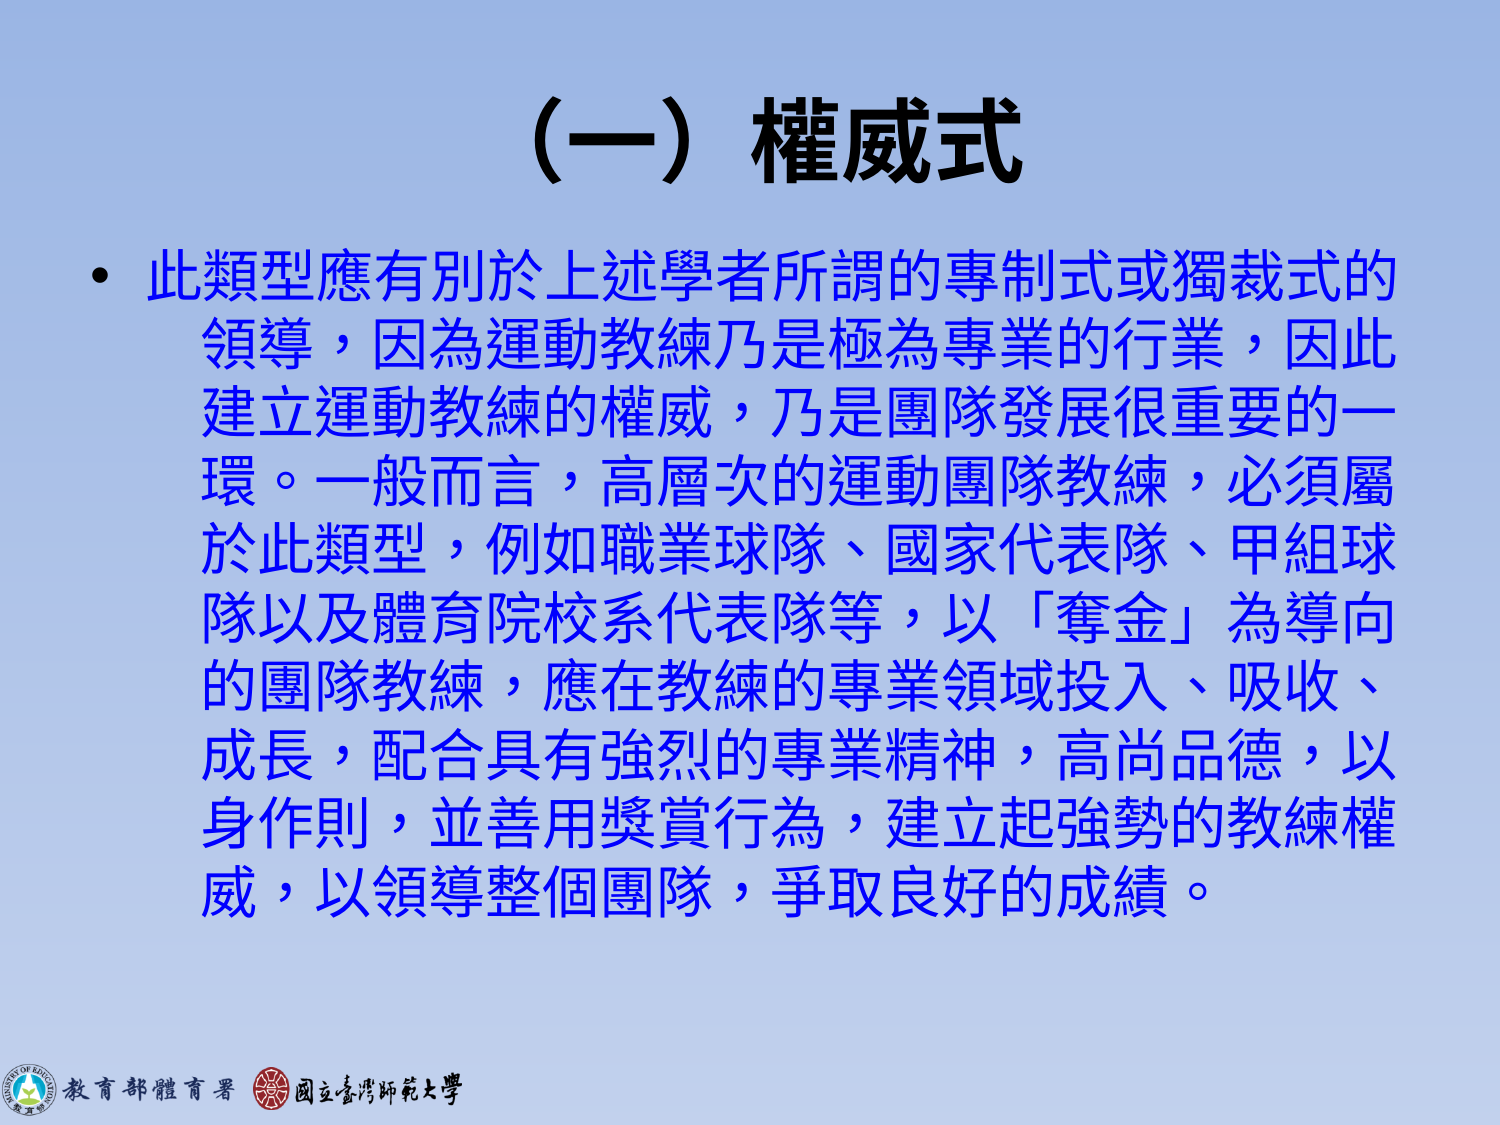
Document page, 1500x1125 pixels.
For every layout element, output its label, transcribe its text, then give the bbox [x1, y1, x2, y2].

title （一）權威式 [75, 45, 1426, 232]
list 此類型應有別於上述學者所謂的專制式或獨裁式的領導，因為運動教練乃是極為專業的行業，因此建立運動教練的權威，乃是團隊發展很重要的一環。一般而言，高層次的運動團隊教練，必須屬於此類型，例如職業球隊、國家代表隊、甲組球隊以及體育院校系代表隊等，以「奪金」為導向的團隊教練，應在教練的專業領域投入、吸收、成長，配合具有強烈的專業精神，高尚品德，以身作則，並善用獎賞行為，建立起強勢的教練權威，以領導整個團隊，爭取良好的成績。 [75, 232, 1426, 1005]
